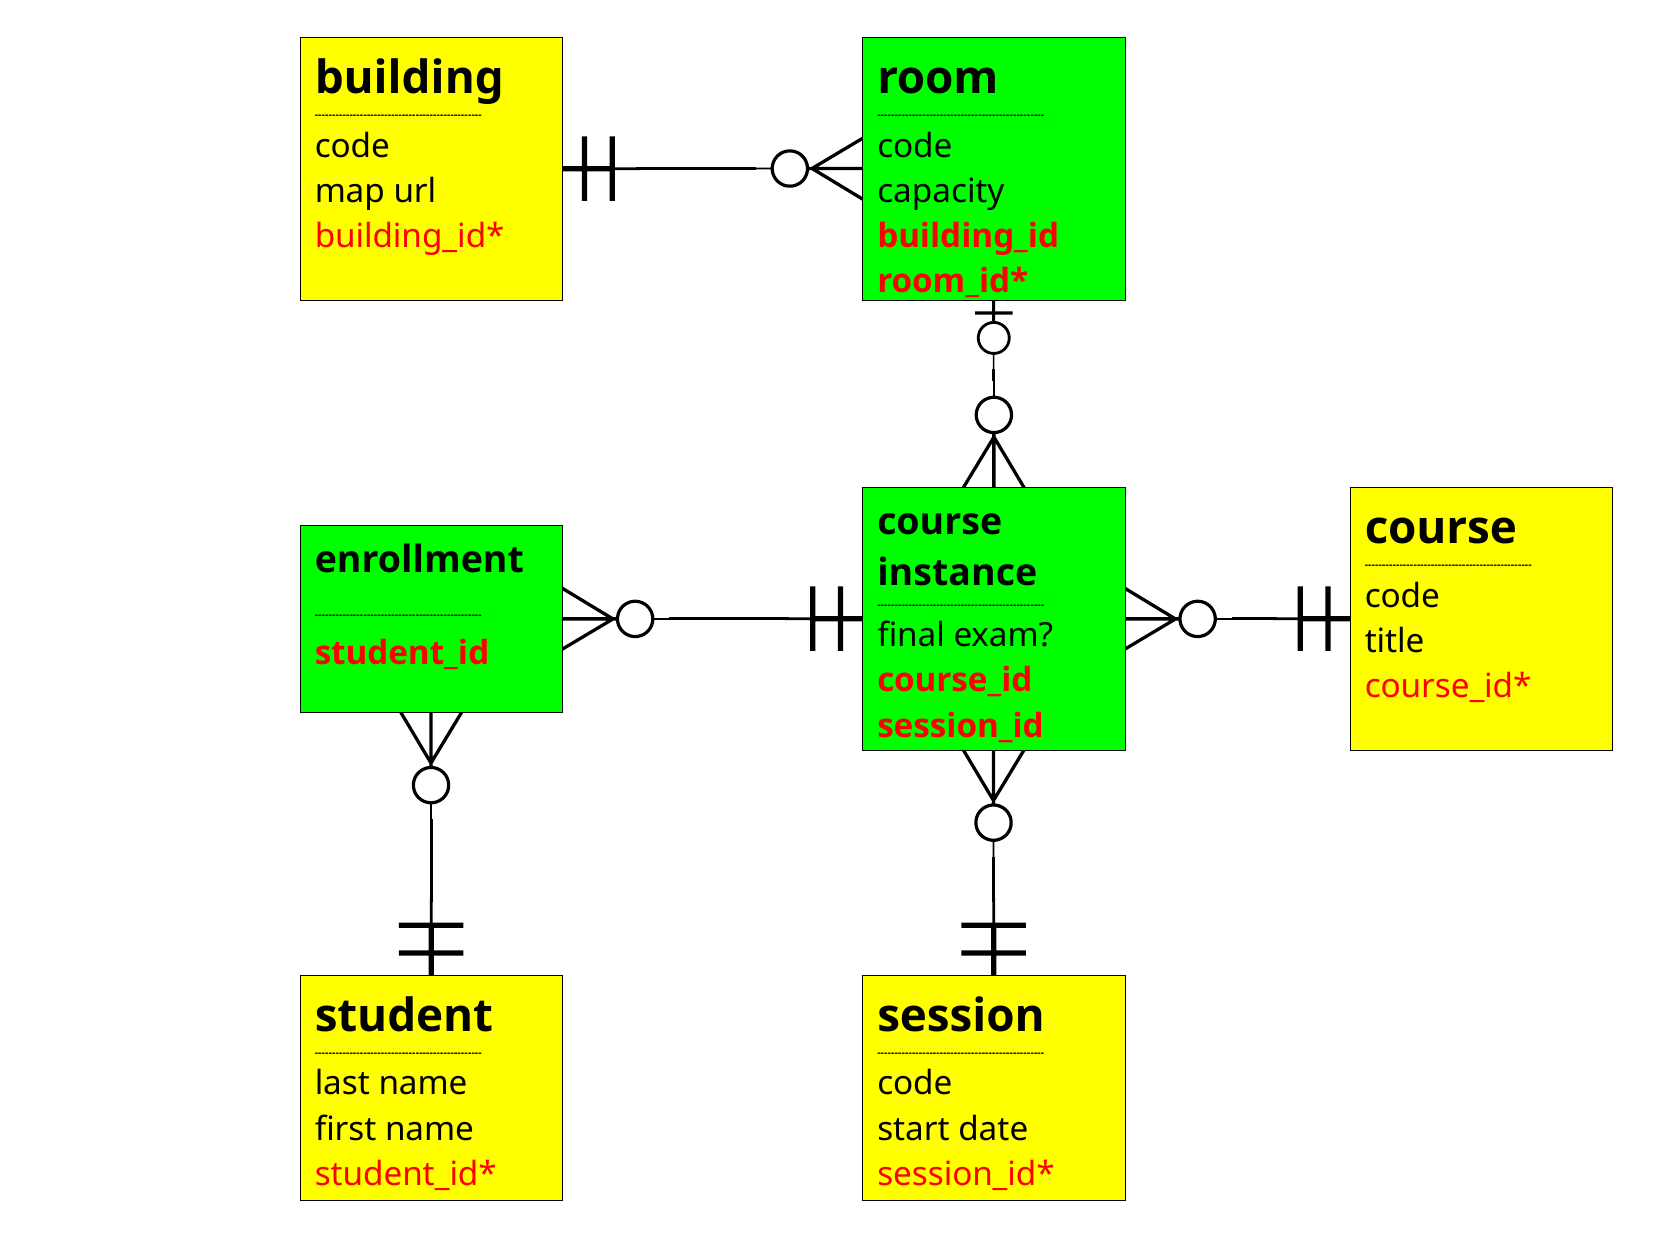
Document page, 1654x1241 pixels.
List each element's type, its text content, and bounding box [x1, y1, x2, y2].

text_box course ------------------------------------------------ code title course_id* [1350, 487, 1613, 751]
text_box student ------------------------------------------------ last name first name student_id* [300, 975, 563, 1201]
text_box room ------------------------------------------------ code capacity building_id room_id* [862, 37, 1126, 301]
text_box course instance ------------------------------------------------ final exam? course_id session_id [862, 487, 1126, 751]
text_box building ------------------------------------------------ code map url building_id* [300, 37, 563, 301]
text_box enrollment ------------------------------------------------ student_id [300, 525, 563, 713]
text_box session ------------------------------------------------ code start date session_id* [862, 975, 1126, 1201]
